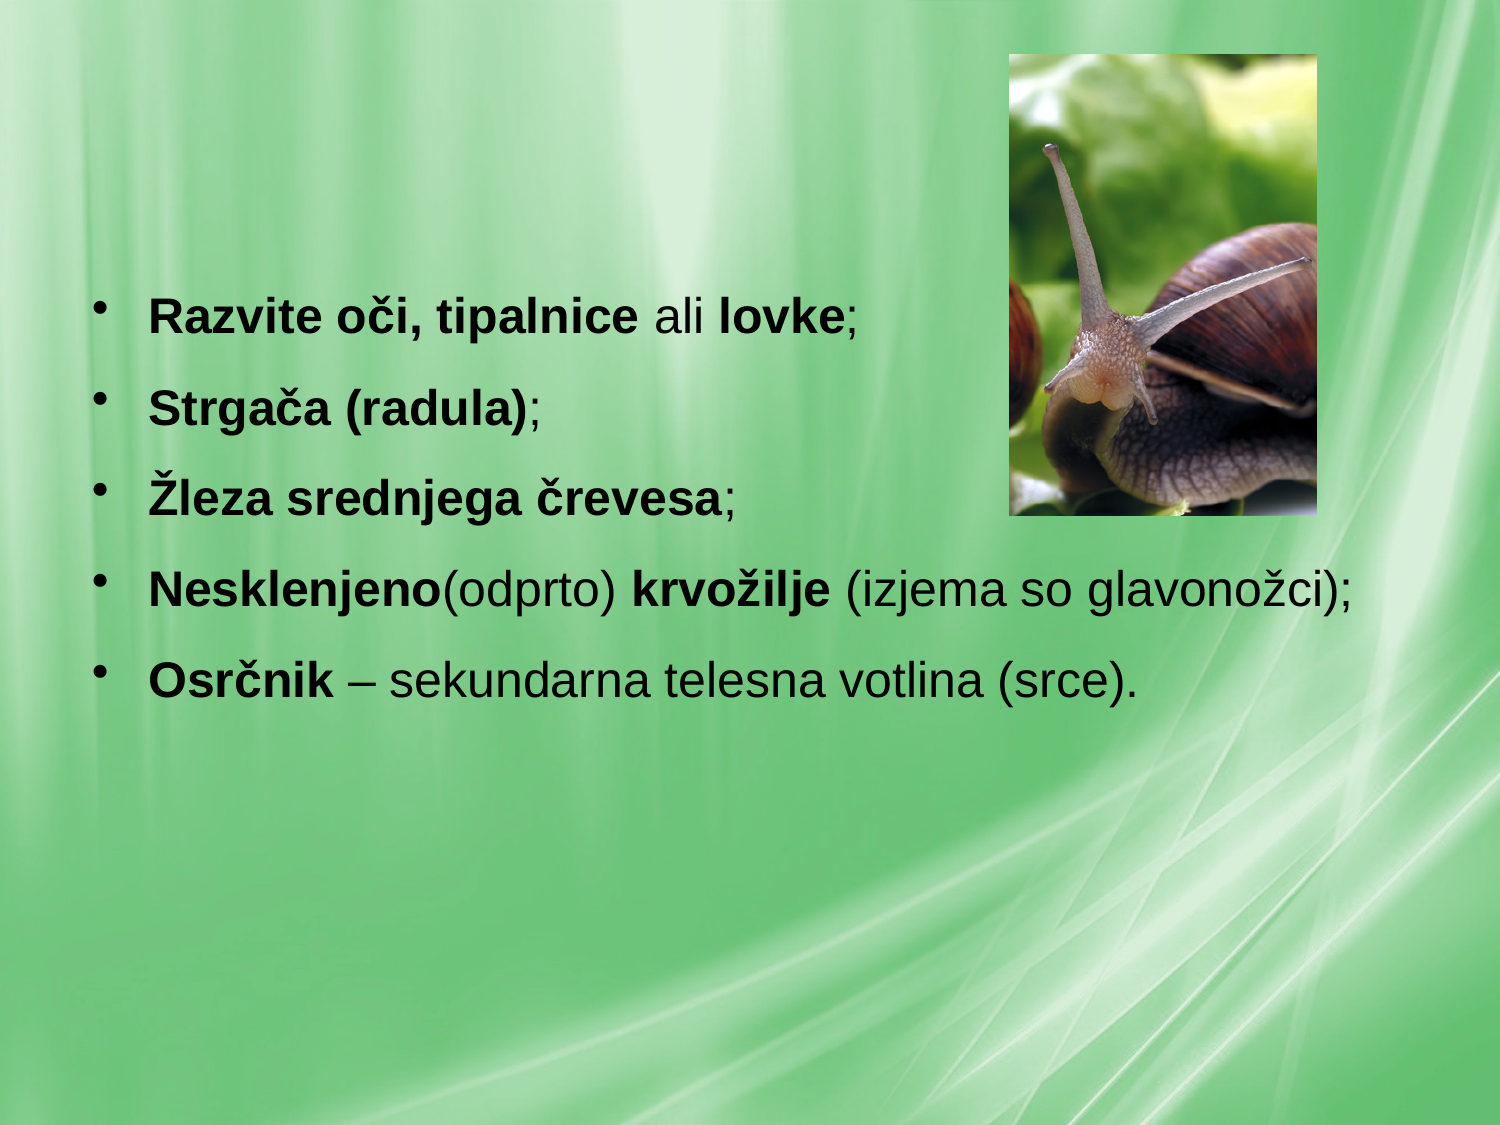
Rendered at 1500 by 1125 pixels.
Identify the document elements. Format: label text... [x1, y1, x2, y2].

picture [0, 0, 1500, 1125]
list Razvite oči, tipalnice ali lovke; Strgača (radula); Žleza srednjega črevesa; Nesklenjeno(odprto) krvožilje (izjema so glavonožci); Osrčnik – sekundarna telesna votlina (srce). [76, 255, 1427, 1000]
